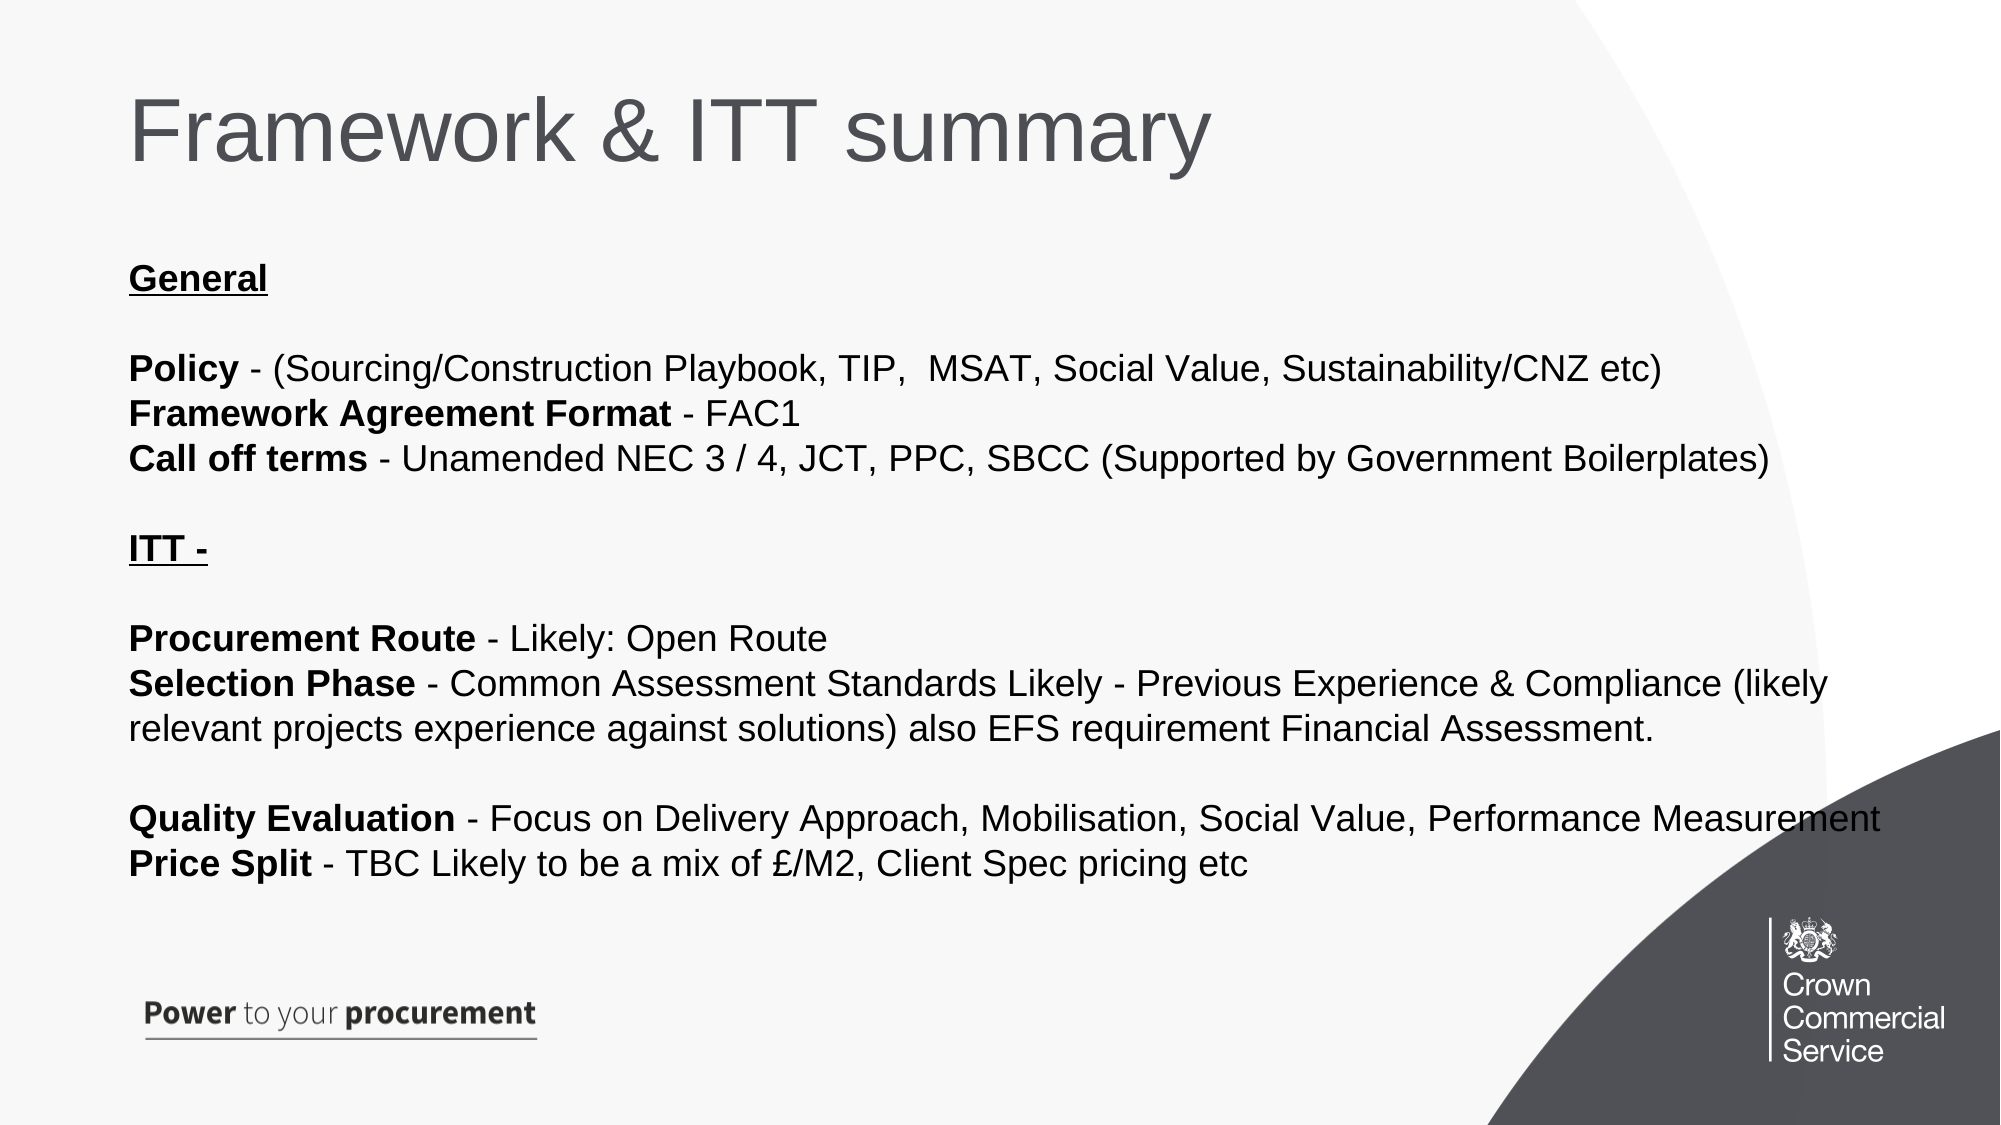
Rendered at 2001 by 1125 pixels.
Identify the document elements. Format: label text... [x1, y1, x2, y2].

title Framework & ITT summary [128, 72, 1922, 211]
subtitle General Policy - (Sourcing/Construction Playbook, TIP, MSAT, Social Value, Sustainability/CNZ etc) Framework Agreement Format - FAC1 Call off terms - Unamended NEC 3 / 4, JCT, PPC, SBCC (Supported by Government Boilerplates) ITT - Procurement Route - Likely: Open Route Selection Phase - Common Assessment Standards Likely - Previous Experience & Compliance (likely relevant projects experience against solutions) also EFS requirement Financial Assessment. Quality Evaluation - Focus on Delivery Approach, Mobilisation, Social Value, Performance Measurement Price Split - TBC Likely to be a mix of £/M2, Client Spec pricing etc [128, 254, 1897, 629]
